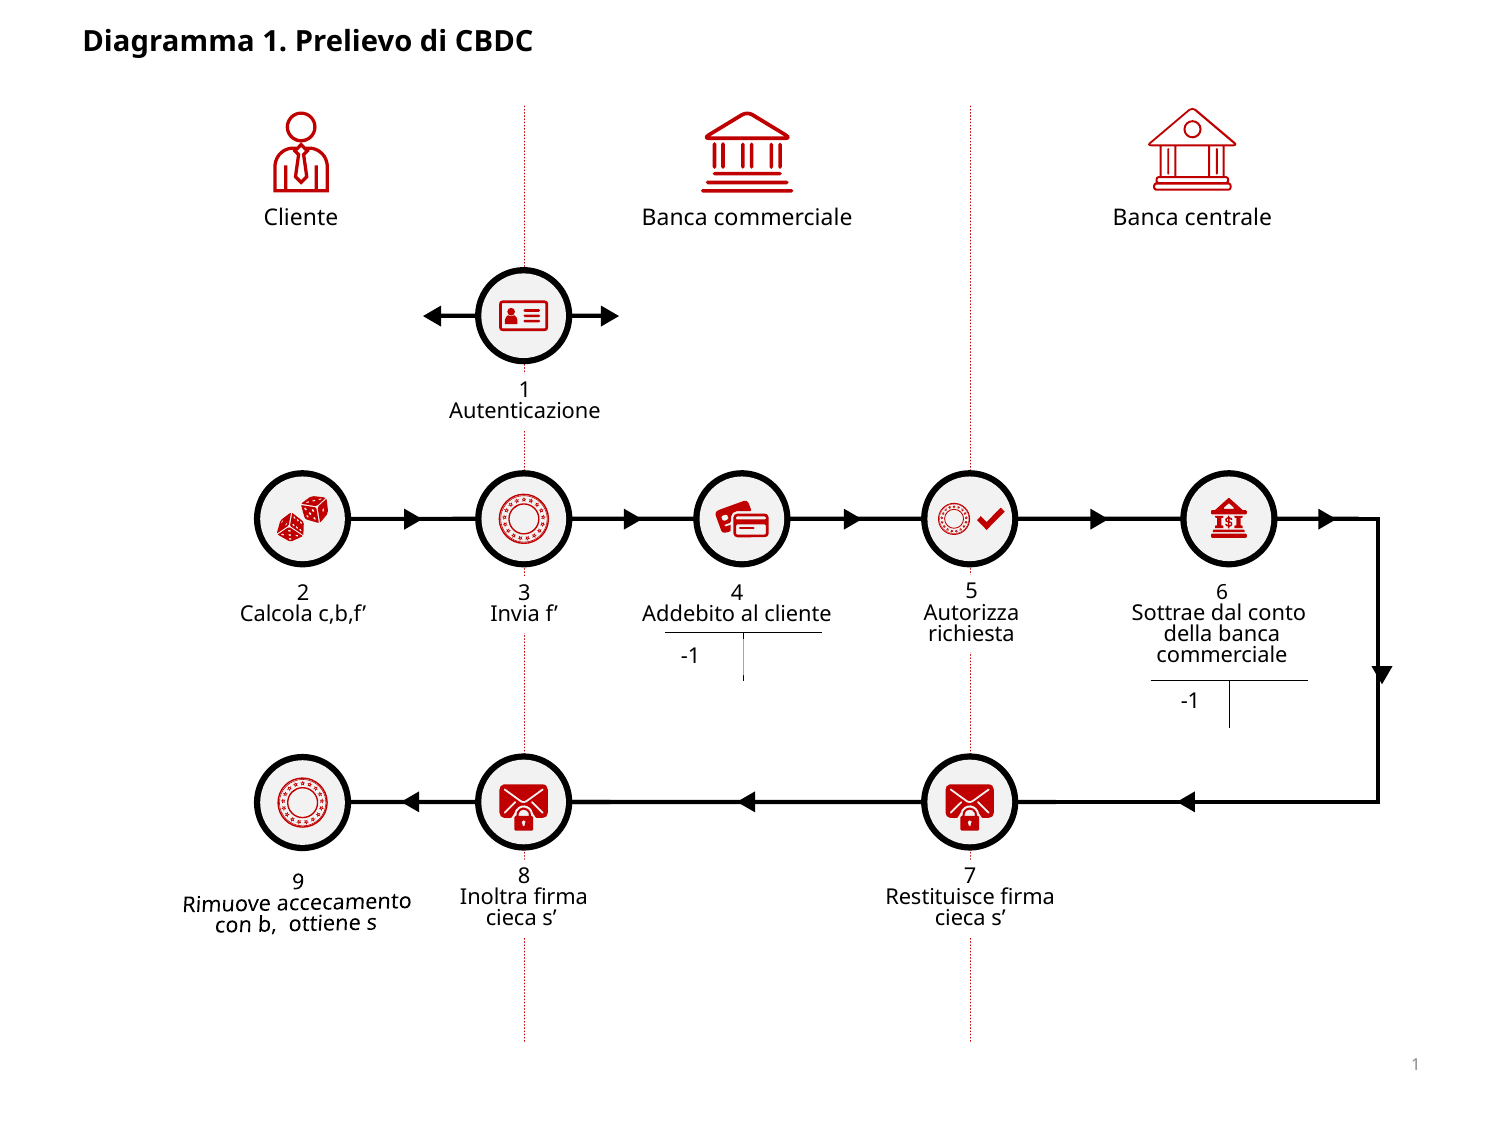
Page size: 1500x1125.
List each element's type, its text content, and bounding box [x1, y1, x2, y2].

text_box [721, 142, 725, 169]
text_box Banca commerciale [602, 200, 893, 238]
text_box 5 Autorizza richiesta [893, 574, 1050, 653]
text_box -1 [1153, 684, 1229, 721]
text_box [1371, 666, 1393, 685]
text_box [1318, 508, 1337, 530]
text_box [693, 470, 791, 568]
text_box [623, 508, 642, 530]
text_box -1 [637, 639, 744, 676]
text_box <number> [1379, 1044, 1436, 1085]
text_box [253, 753, 352, 852]
text_box [712, 142, 717, 169]
text_box [705, 180, 789, 185]
text_box 6 Sottrae dal conto della banca commerciale [1093, 576, 1351, 675]
text_box [1090, 508, 1109, 530]
text_box [1180, 804, 1195, 813]
text_box [749, 142, 754, 169]
text_box [921, 470, 1019, 568]
text_box [273, 111, 329, 193]
text_box Diagramma 1. Prelievo di CBDC [67, 18, 1317, 66]
text_box [475, 753, 573, 851]
text_box [769, 142, 774, 169]
text_box [253, 470, 352, 568]
text_box 8 Inoltra firma cieca s’ [422, 859, 627, 938]
text_box [704, 111, 790, 141]
text_box [712, 171, 782, 176]
text_box [401, 791, 420, 813]
text_box [700, 189, 794, 193]
text_box [1180, 791, 1195, 800]
text_box [475, 470, 573, 568]
text_box 7 Restituisce firma cieca s’ [868, 859, 1073, 938]
text_box [921, 753, 1019, 851]
text_box Cliente [194, 200, 408, 238]
text_box [843, 508, 862, 530]
text_box Banca centrale [1047, 200, 1338, 238]
text_box 9 Rimuove accecamento con b, ottiene s [159, 862, 435, 946]
text_box [600, 305, 620, 327]
text_box 2 Calcola c,b,f’ [201, 576, 406, 634]
text_box 1 Autenticazione [412, 373, 638, 431]
text_box [475, 267, 573, 365]
text_box 4 Addebito al cliente [600, 576, 874, 634]
text_box [404, 508, 423, 530]
text_box 3 Invia f’ [422, 576, 600, 634]
text_box [1180, 470, 1278, 568]
text_box [737, 791, 756, 813]
text_box [423, 305, 442, 327]
text_box [741, 142, 745, 169]
text_box [1148, 107, 1237, 191]
text_box [778, 142, 782, 169]
